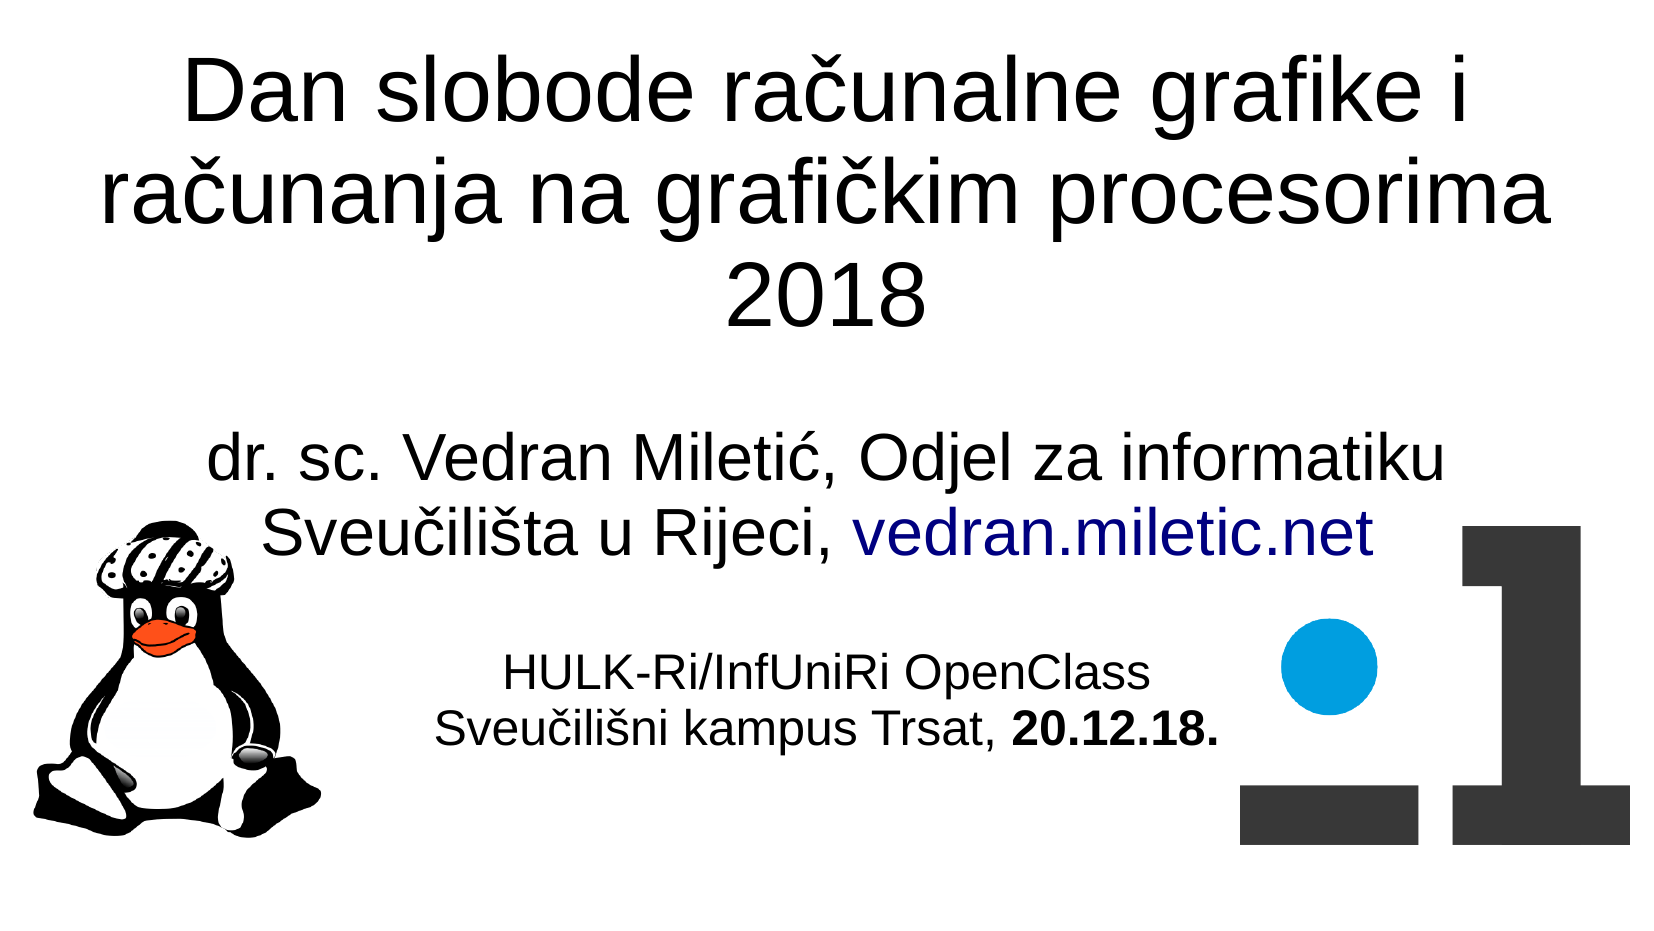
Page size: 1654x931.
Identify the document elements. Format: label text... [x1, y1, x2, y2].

subtitle Dan slobode računalne grafike i računanja na grafičkim procesorima 2018 dr. sc. Vedran Miletić, Odjel za informatiku Sveučilišta u Rijeci, vedran.miletic.net HULK-Ri/InfUniRi OpenClass Sveučilišni kampus Trsat, 20.12.18. [82, 15, 1571, 780]
picture [1240, 526, 1630, 845]
picture [17, 519, 337, 839]
